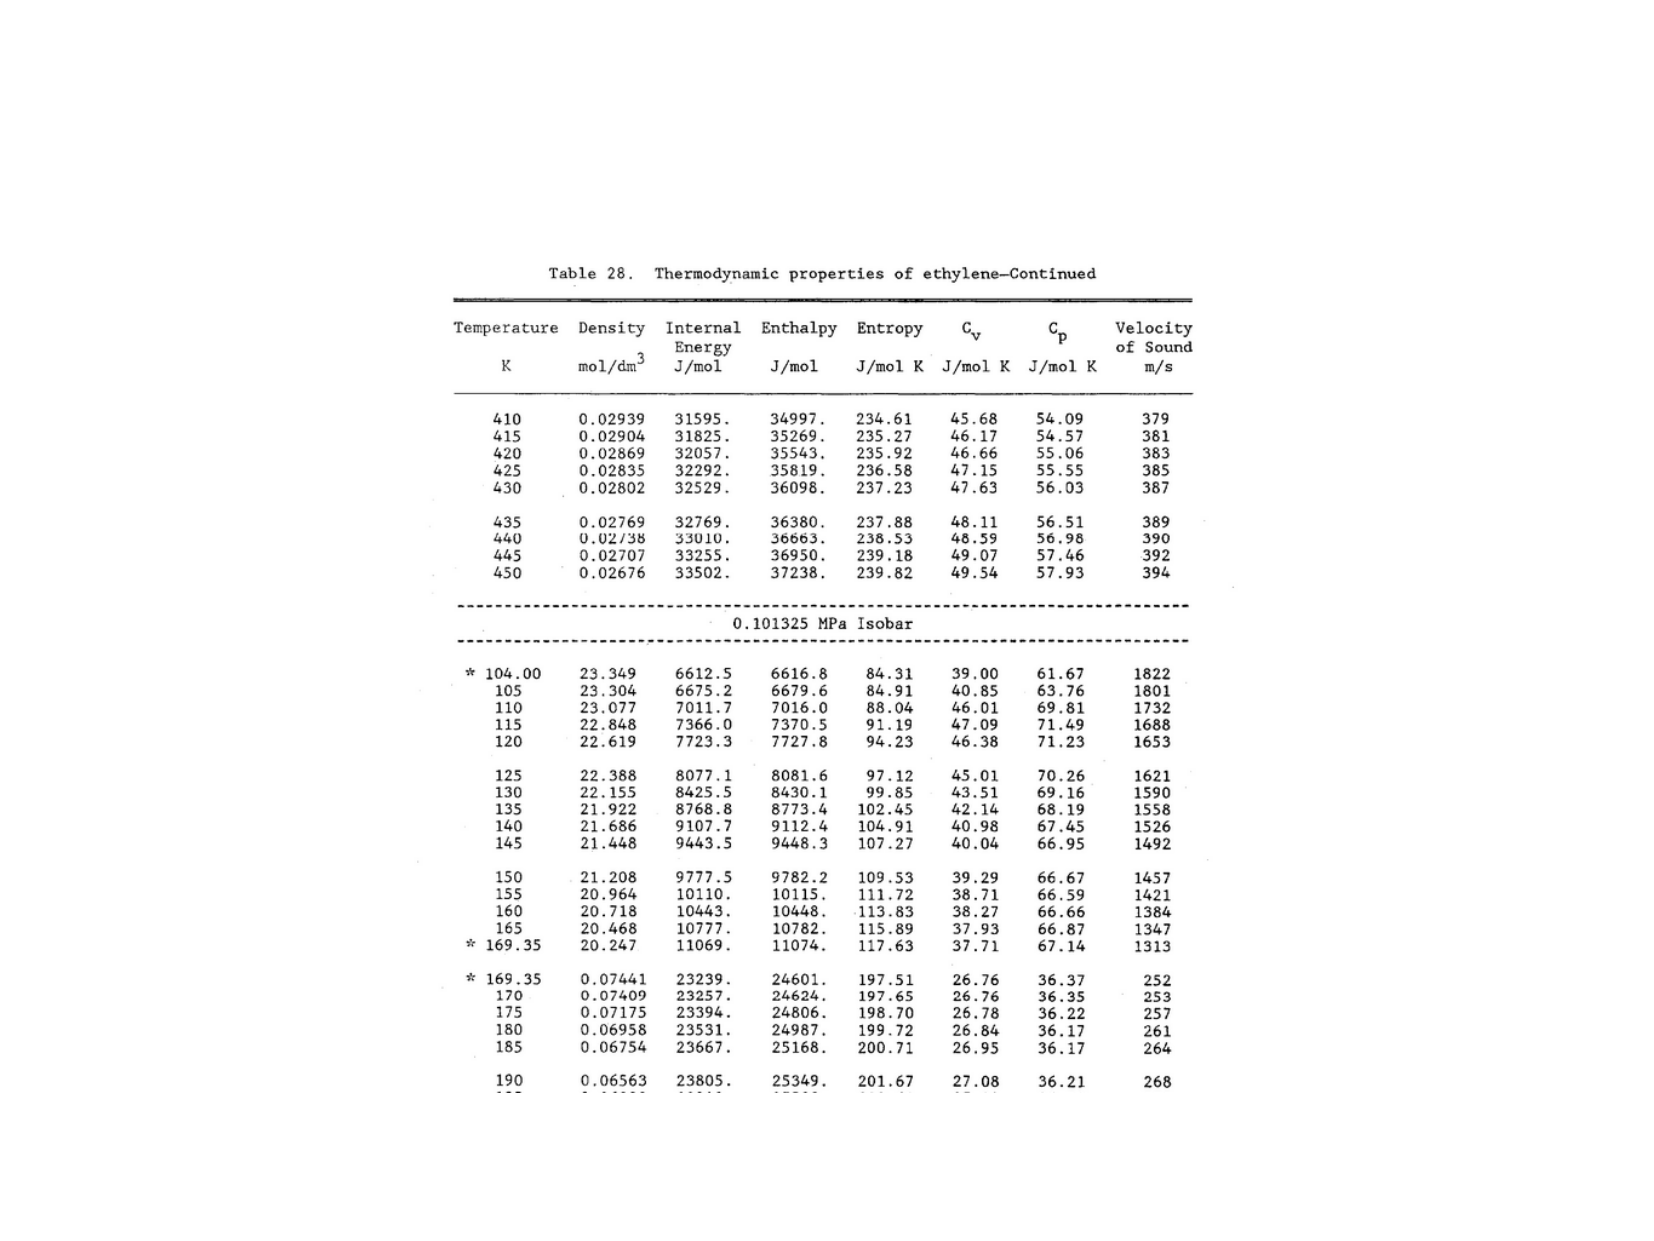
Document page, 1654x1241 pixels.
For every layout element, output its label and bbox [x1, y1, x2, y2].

picture [412, 262, 1238, 1094]
